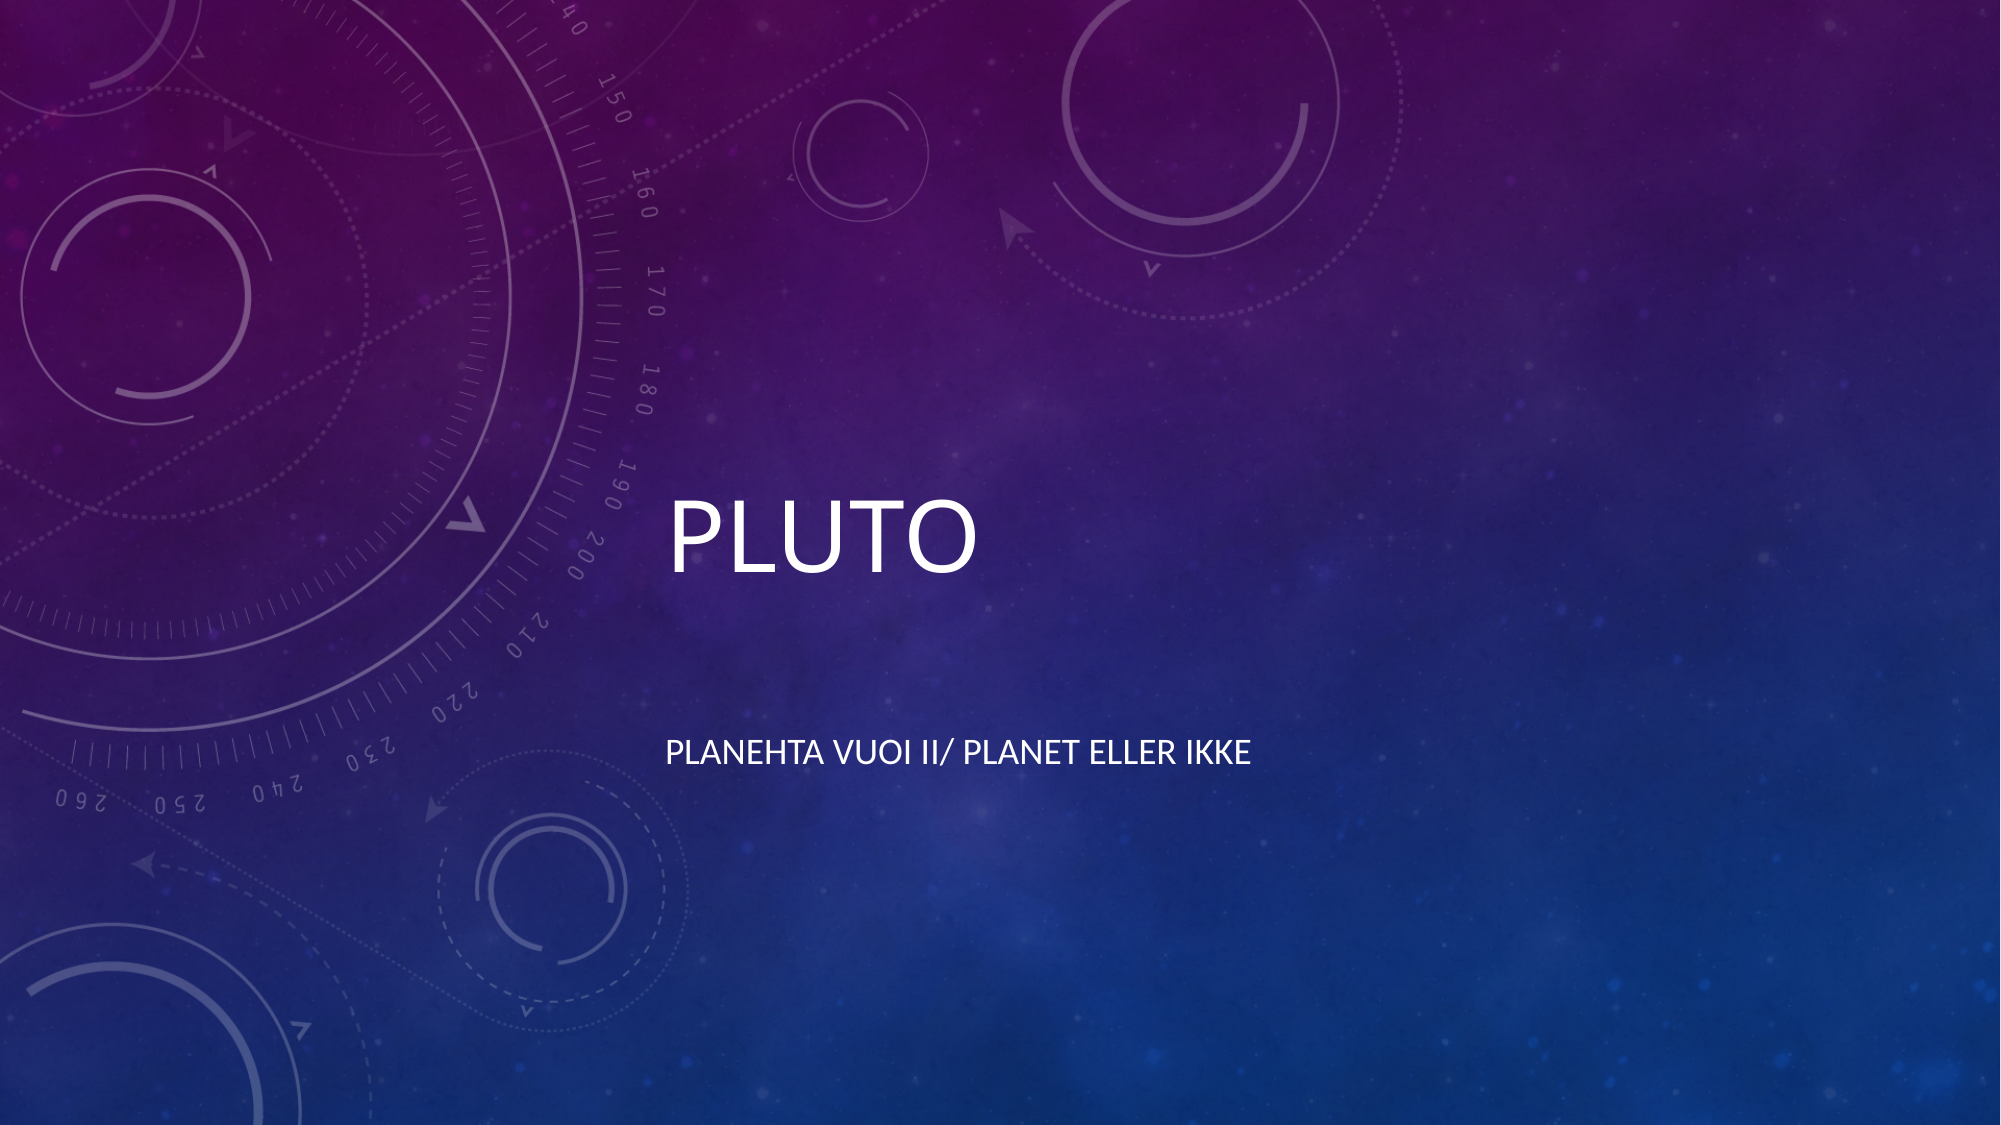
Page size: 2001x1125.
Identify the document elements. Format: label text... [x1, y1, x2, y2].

subtitle Planehta vuoi ii/ Planet eller ikke [650, 719, 1831, 951]
title Pluto [650, 322, 1831, 719]
